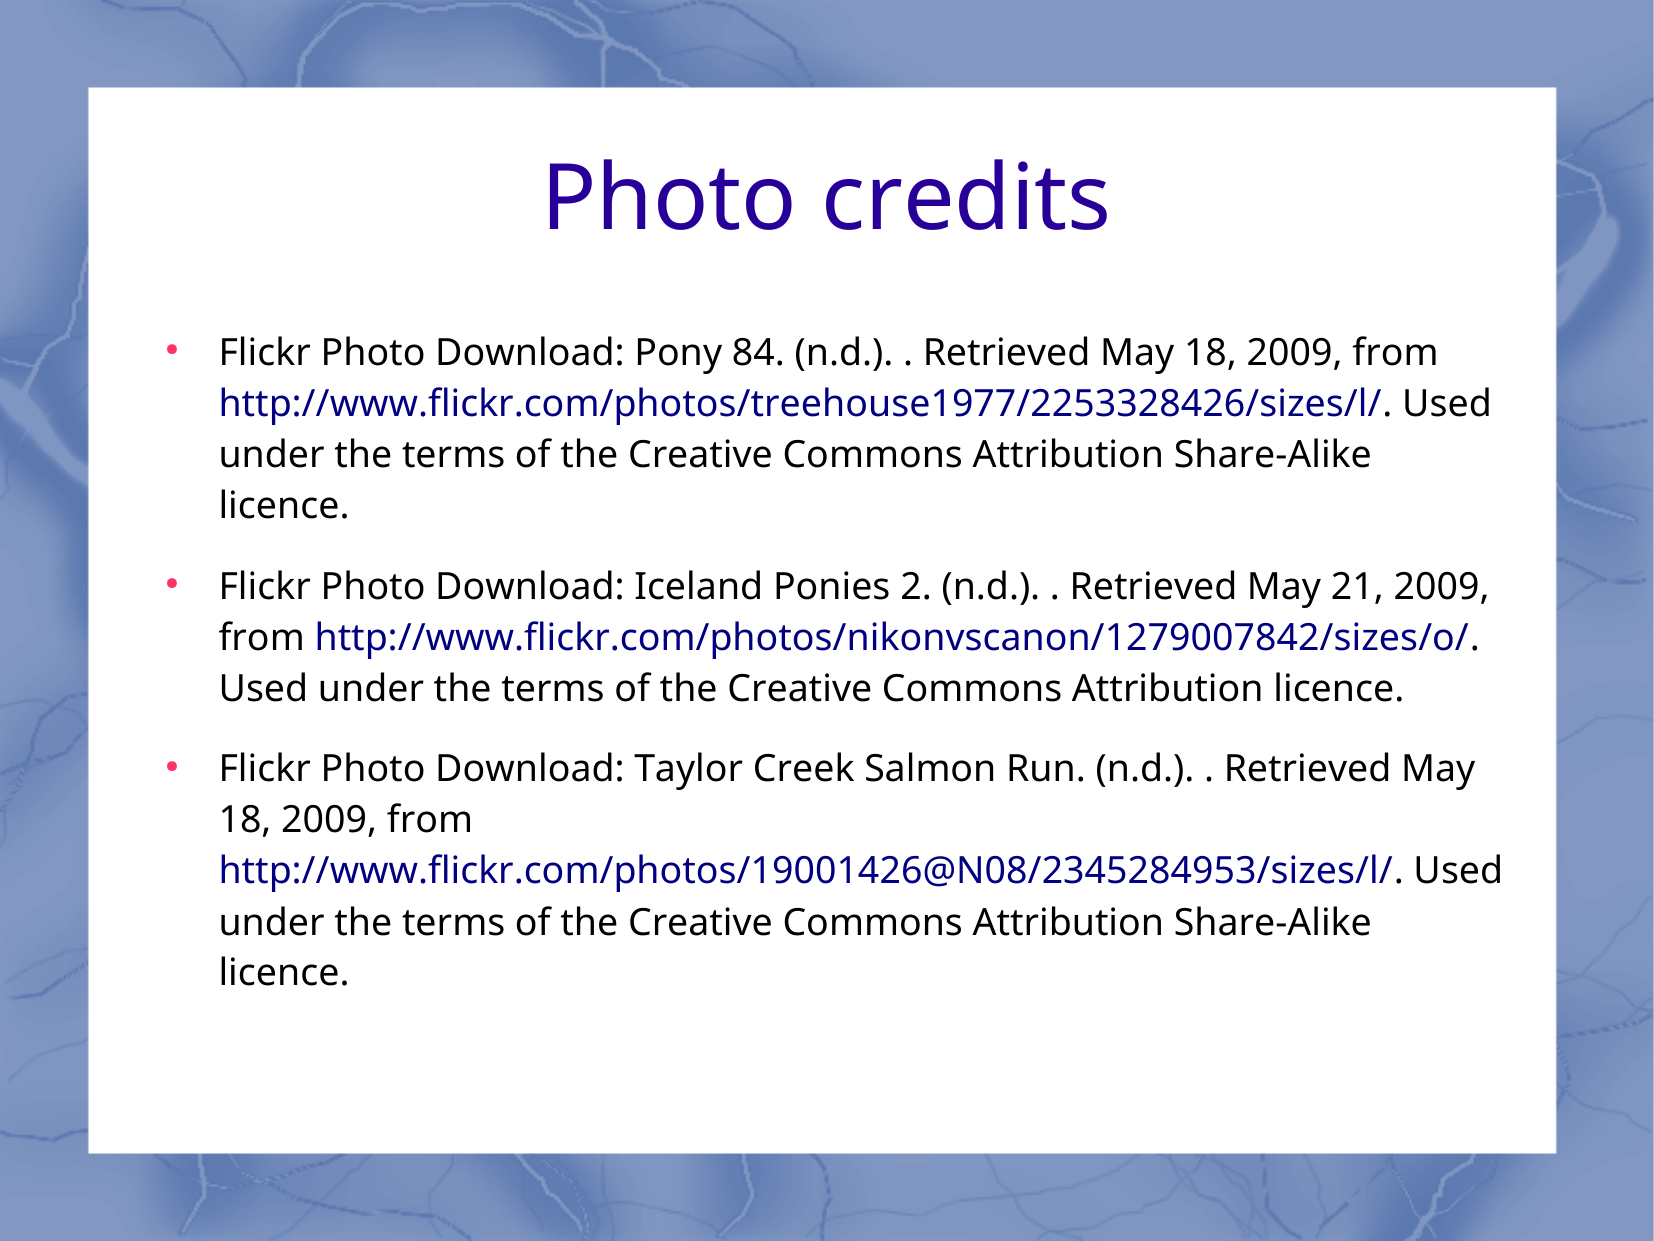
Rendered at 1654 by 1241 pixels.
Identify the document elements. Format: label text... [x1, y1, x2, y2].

picture [0, 0, 1654, 1241]
list Flickr Photo Download: Pony 84. (n.d.). . Retrieved May 18, 2009, from http://www.flickr.com/photos/treehouse1977/2253328426/sizes/l/. Used under the terms of the Creative Commons Attribution Share-Alike licence. Flickr Photo Download: Iceland Ponies 2. (n.d.). . Retrieved May 21, 2009, from http://www.flickr.com/photos/nikonvscanon/1279007842/sizes/o/. Used under the terms of the Creative Commons Attribution licence. Flickr Photo Download: Taylor Creek Salmon Run. (n.d.). . Retrieved May 18, 2009, from http://www.flickr.com/photos/19001426@N08/2345284953/sizes/l/. Used under the terms of the Creative Commons Attribution Share-Alike licence. [147, 325, 1506, 1130]
title Photo credits [118, 98, 1536, 291]
